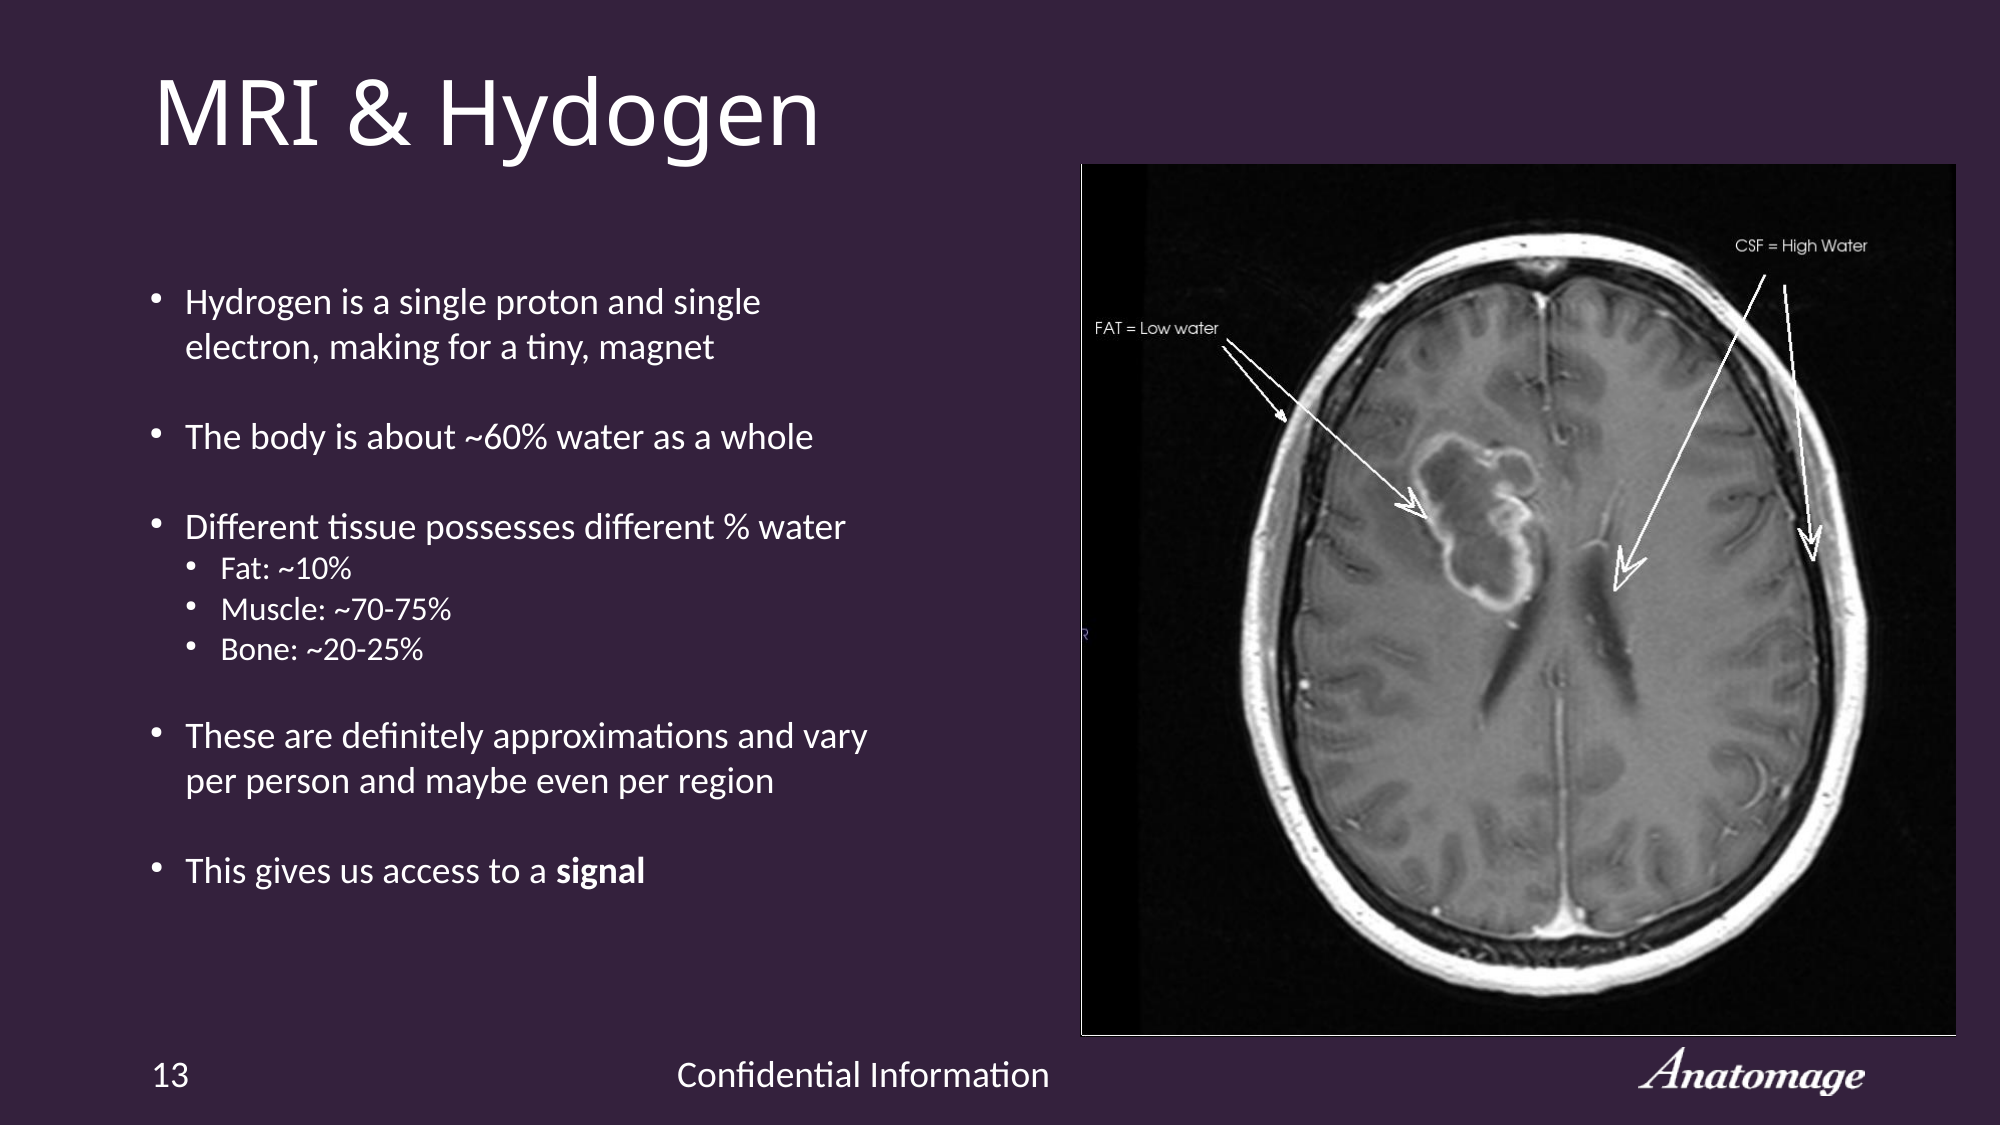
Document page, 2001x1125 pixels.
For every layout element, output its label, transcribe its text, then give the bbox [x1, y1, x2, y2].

footer Confidential Information [662, 1042, 1338, 1103]
picture [1080, 164, 1956, 1037]
text_box Hydrogen is a single proton and single electron, making for a tiny, magnet The body is about ~60% water as a whole Different tissue possesses different % water Fat: ~10% Muscle: ~70-75% Bone: ~20-25% These are definitely approximations and vary per person and maybe even per region This gives us access to a signal [134, 268, 886, 916]
title MRI & Hydogen [137, 60, 1863, 278]
picture [1638, 1047, 1865, 1096]
slide_number <number> [136, 1042, 587, 1103]
